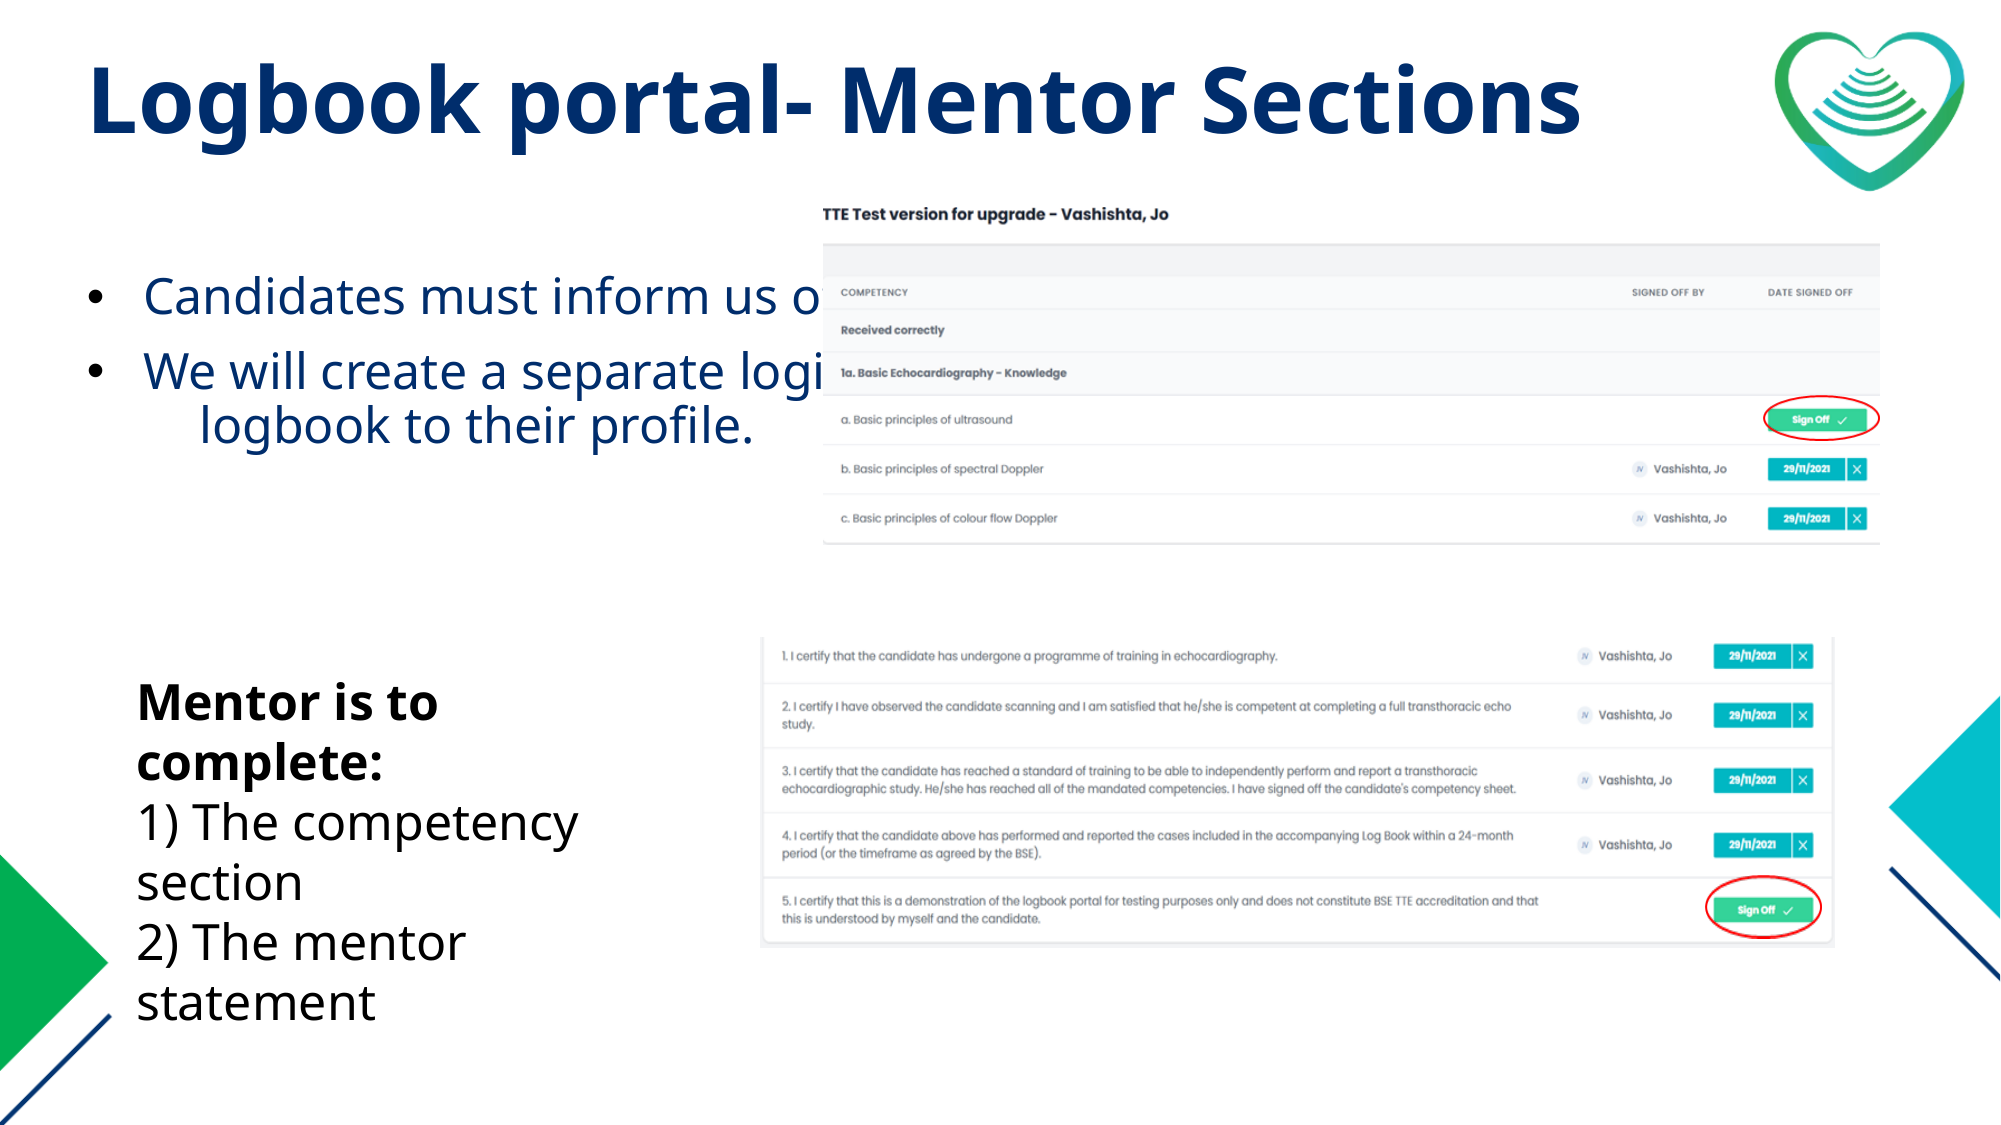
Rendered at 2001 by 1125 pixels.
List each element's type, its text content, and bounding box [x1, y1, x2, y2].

list Candidates must inform us of their mentor. We will create a separate login for them and assign your logbook to their profile. [71, 235, 799, 573]
text_box Mentor is to complete: 1) The competency section 2) The mentor statement [121, 663, 704, 860]
picture [760, 637, 1835, 948]
title Logbook portal- Mentor Sections [71, 46, 1797, 187]
picture [823, 207, 1880, 545]
